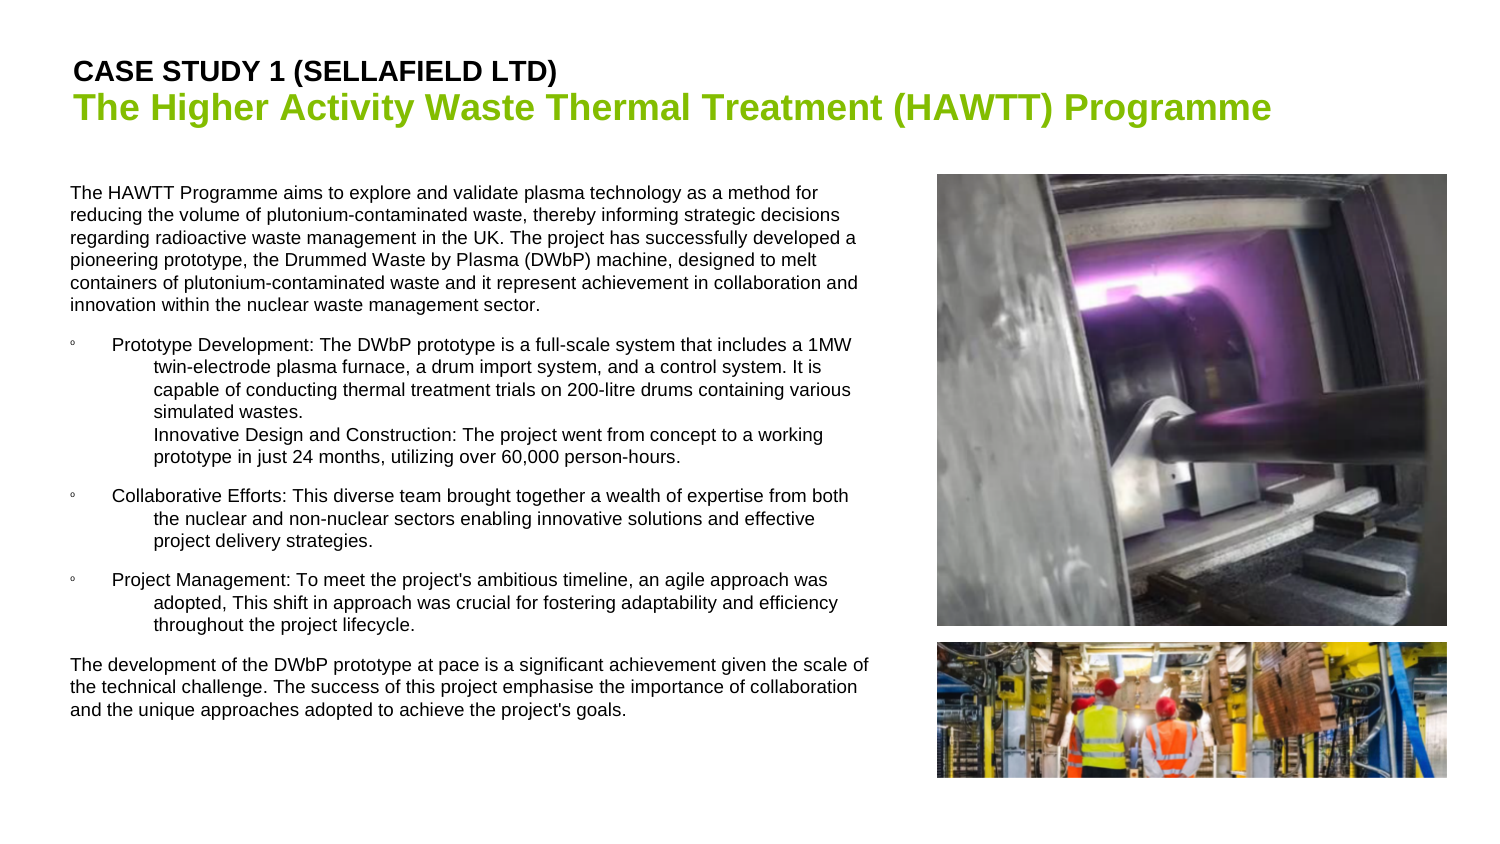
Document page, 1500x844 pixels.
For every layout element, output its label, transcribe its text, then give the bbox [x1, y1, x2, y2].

picture [937, 174, 1447, 626]
picture [937, 642, 1447, 778]
list CASE STUDY 1 (SELLAFIELD LTD) The Higher Activity Waste Thermal Treatment (HAWTT) Programme [62, 50, 1438, 159]
list The HAWTT Programme aims to explore and validate plasma technology as a method for reducing the volume of plutonium-contaminated waste, thereby informing strategic decisions regarding radioactive waste management in the UK. The project has successfully developed a pioneering prototype, the Drummed Waste by Plasma (DWbP) machine, designed to melt containers of plutonium-contaminated waste and it represent achievement in collaboration and innovation within the nuclear waste management sector. ﻿﻿Prototype Development: The DWbP prototype is a full-scale system that includes a 1MW twin-electrode plasma furnace, a drum import system, and a control system. It is capable of conducting thermal treatment trials on 200-litre drums containing various simulated wastes. Innovative Design and Construction: The project went from concept to a working prototype in just 24 months, utilizing over 60,000 person-hours. ﻿﻿Collaborative Efforts: This diverse team brought together a wealth of expertise from both the nuclear and non-nuclear sectors enabling innovative solutions and effective project delivery strategies. ﻿﻿Project Management: To meet the project's ambitious timeline, an agile approach was adopted, This shift in approach was crucial for fostering adaptability and efficiency throughout the project lifecycle. The development of the DWbP prototype at pace is a significant achievement given the scale of the technical challenge. The success of this project emphasise the importance of collaboration and the unique approaches adopted to achieve the project's goals. [58, 174, 880, 778]
